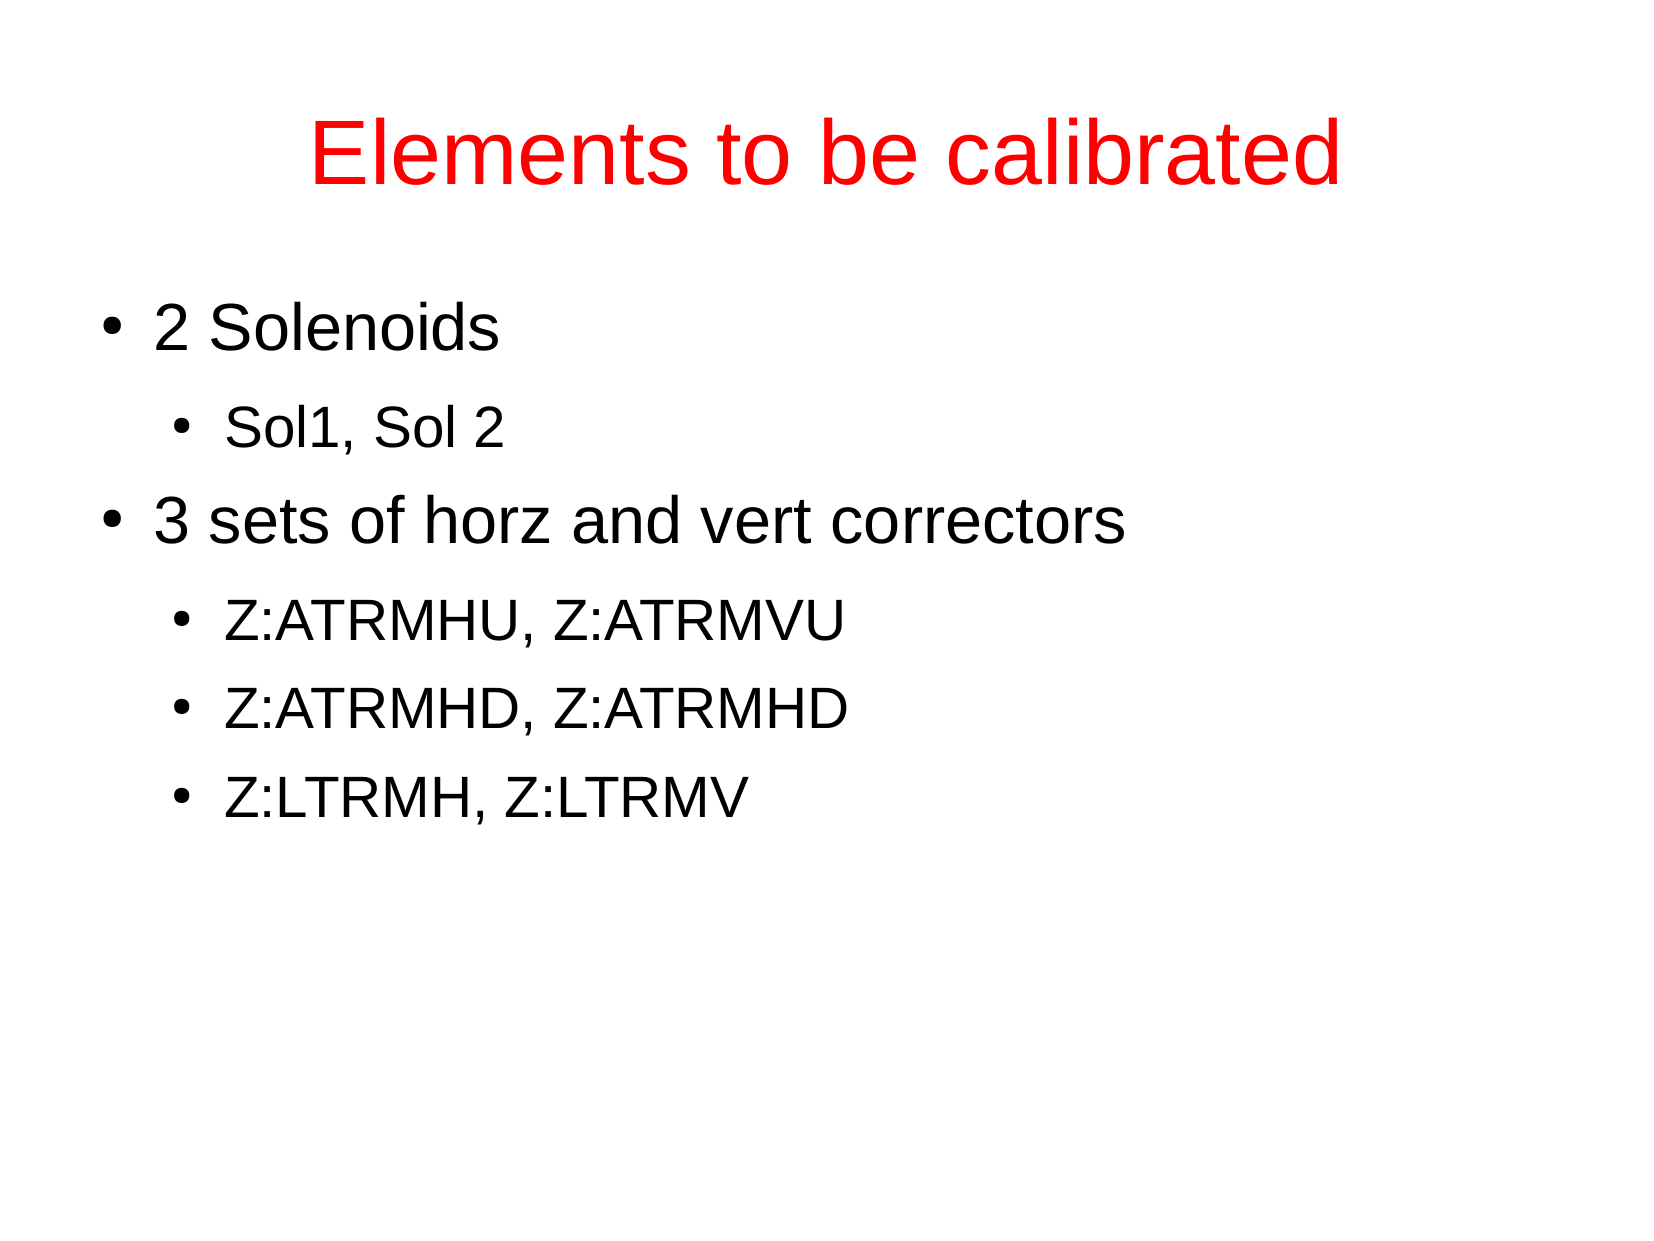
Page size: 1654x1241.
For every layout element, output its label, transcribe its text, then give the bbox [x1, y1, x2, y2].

title Elements to be calibrated [82, 49, 1571, 257]
list 2 Solenoids Sol1, Sol 2 3 sets of horz and vert correctors Z:ATRMHU, Z:ATRMVU Z:ATRMHD, Z:ATRMHD Z:LTRMH, Z:LTRMV [82, 290, 1571, 1109]
